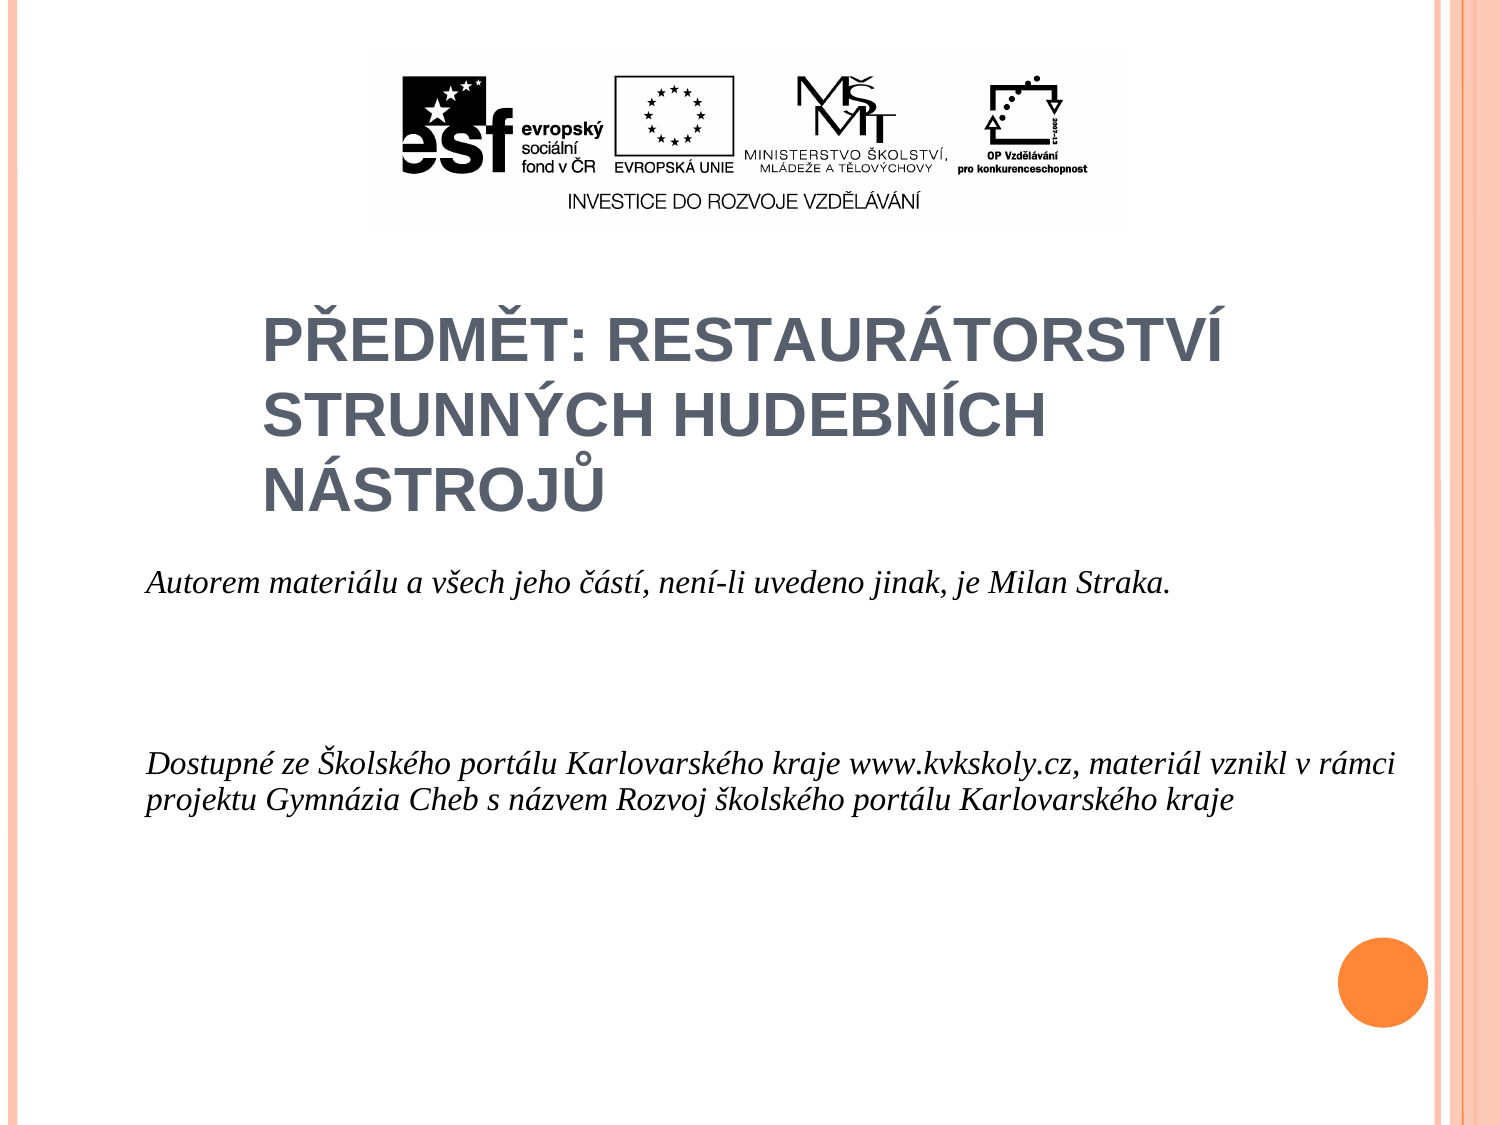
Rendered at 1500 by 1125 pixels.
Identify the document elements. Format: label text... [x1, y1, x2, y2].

picture [366, 45, 1134, 220]
list Autorem materiálu a všech jeho částí, není-li uvedeno jinak, je Milan Straka. Dostupné ze Školského portálu Karlovarského kraje www.kvkskoly.cz, materiál vznikl v rámci projektu Gymnázia Cheb s názvem Rozvoj školského portálu Karlovarského kraje [75, 262, 1426, 1006]
text_box PŘEDMĚT: RESTAURÁTORSTVÍ STRUNNÝCH HUDEBNÍCH NÁSTROJŮ [247, 220, 1261, 532]
